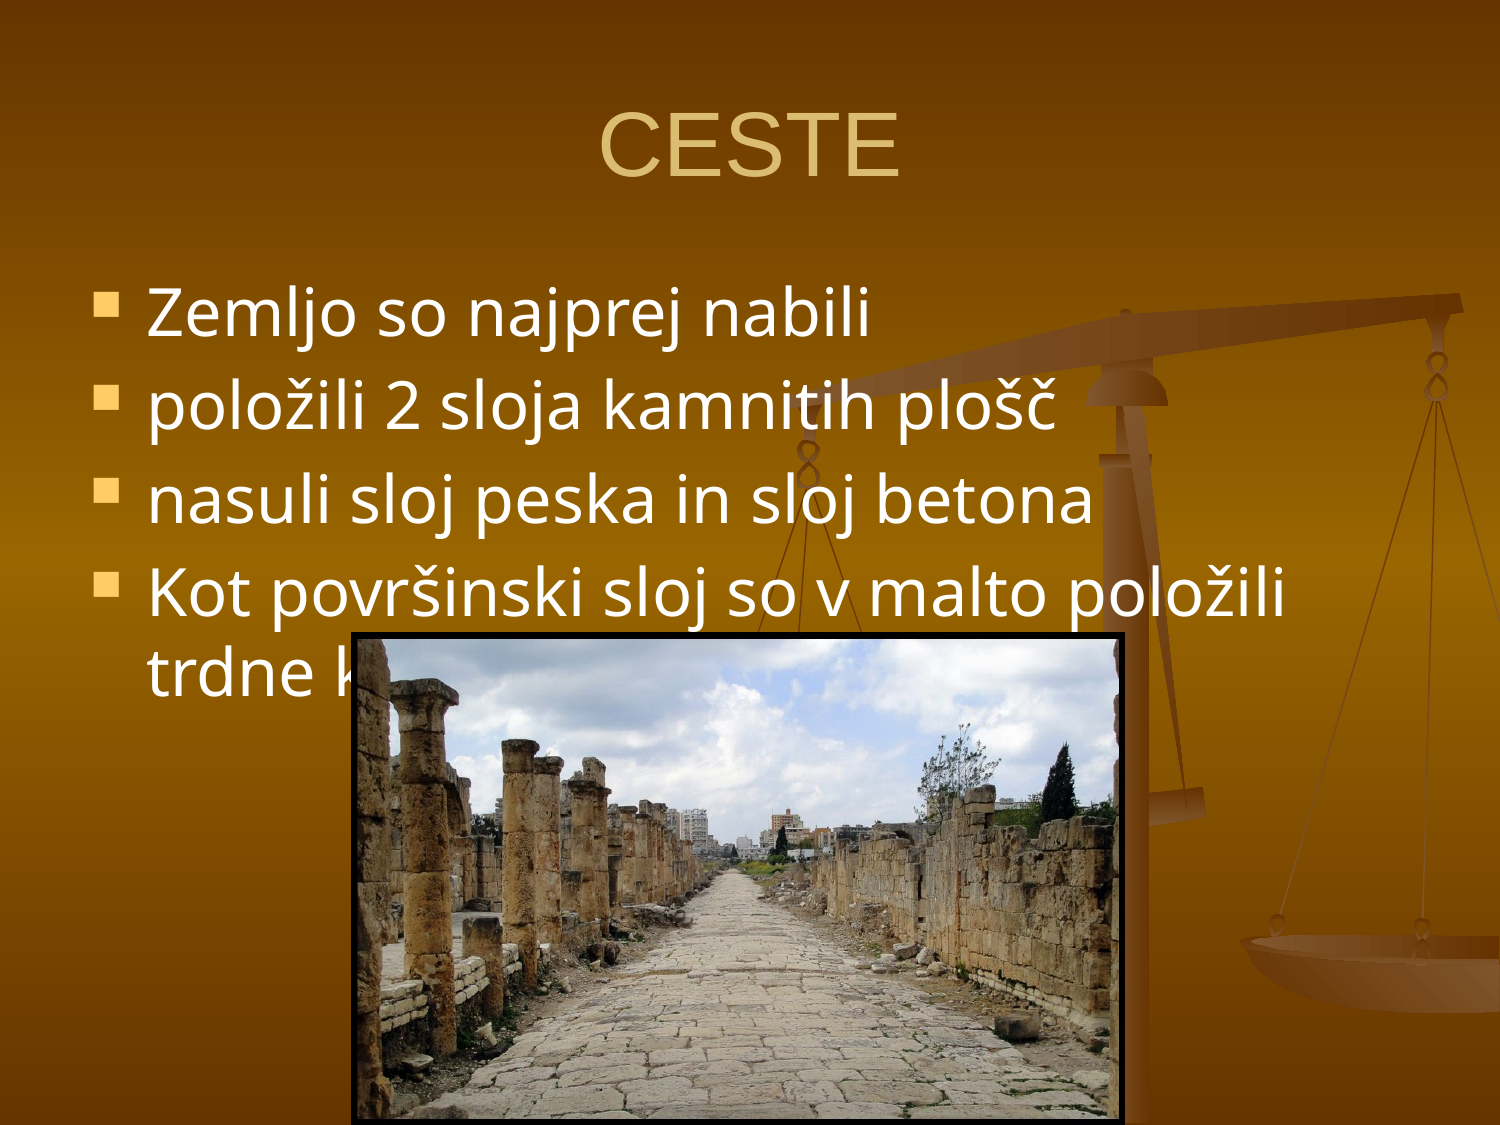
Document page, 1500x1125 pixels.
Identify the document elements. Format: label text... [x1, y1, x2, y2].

title CESTE [75, 45, 1425, 234]
list Zemljo so najprej nabili položili 2 sloja kamnitih plošč nasuli sloj peska in sloj betona Kot površinski sloj so v malto položili trdne kamne [75, 262, 1425, 1006]
picture [351, 632, 1125, 1125]
